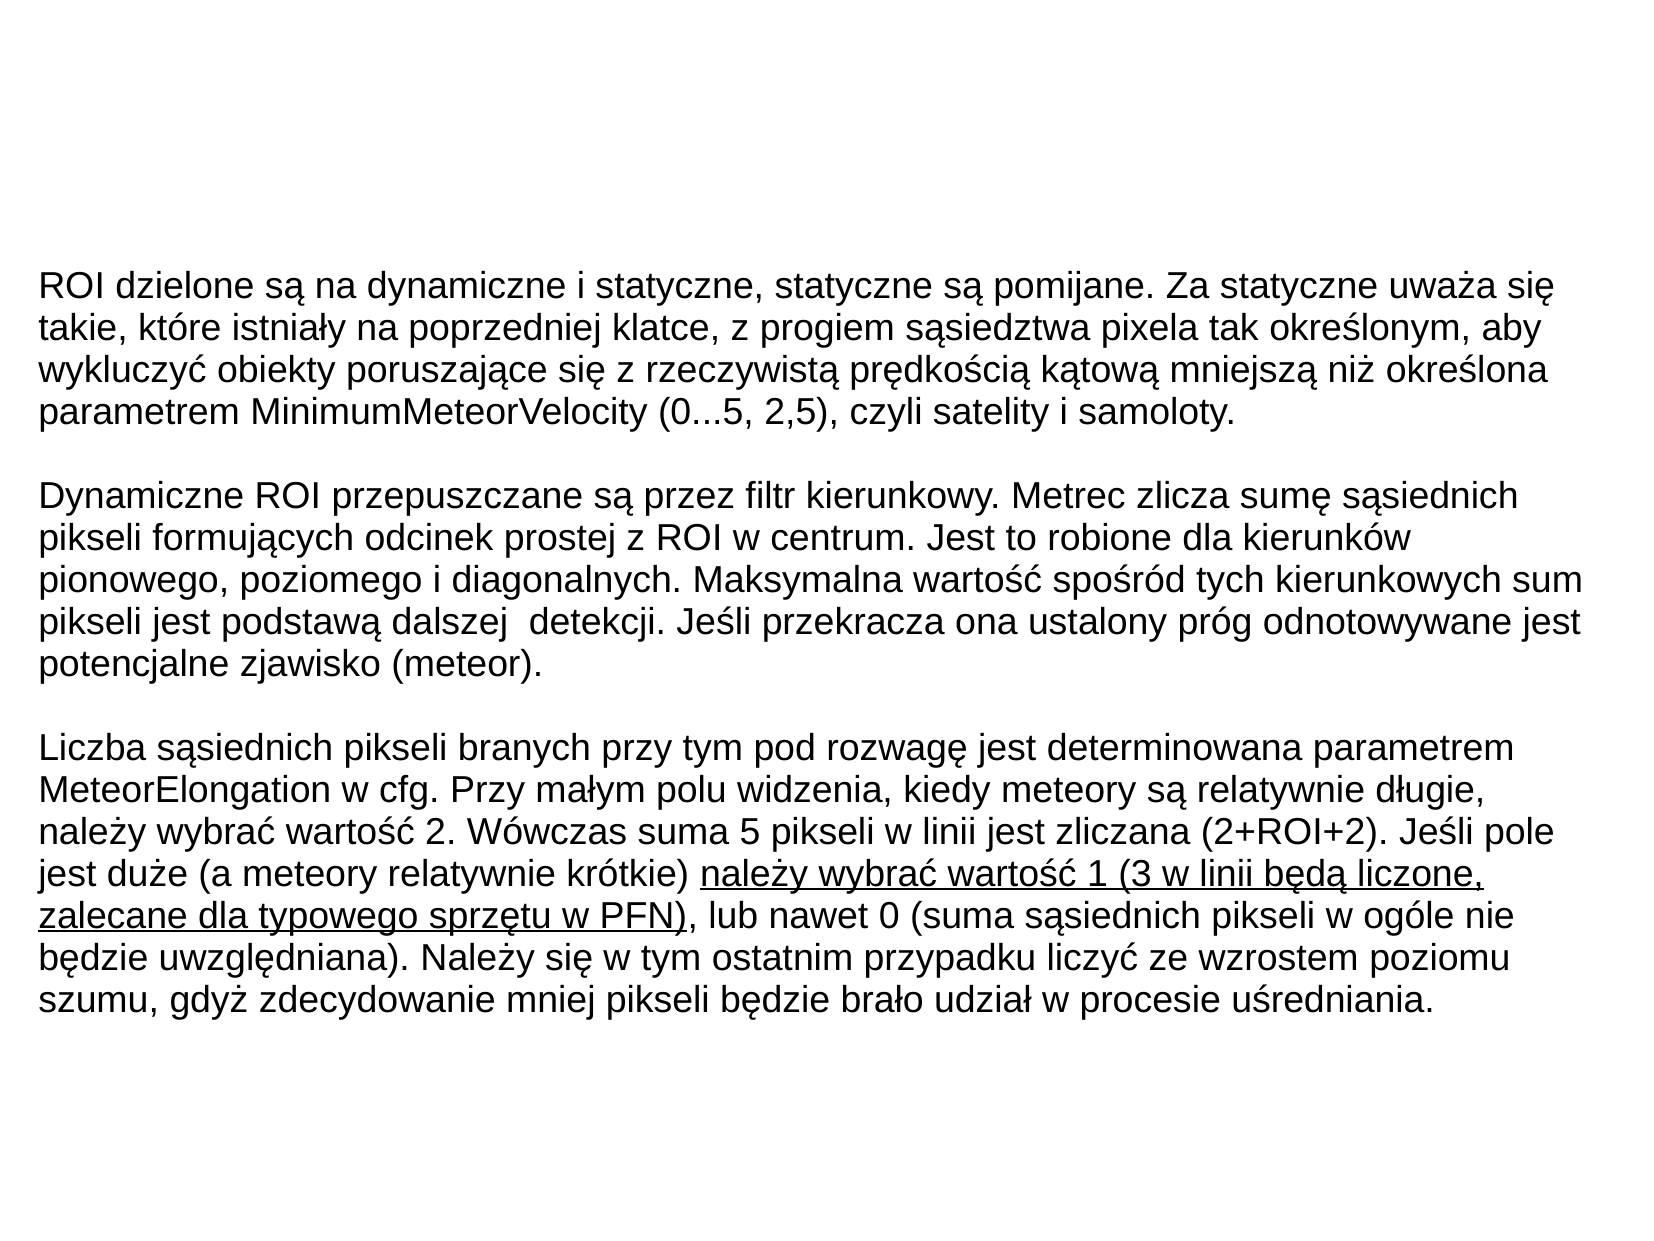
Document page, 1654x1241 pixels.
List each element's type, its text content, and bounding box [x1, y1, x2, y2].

text_box ROI dzielone są na dynamiczne i statyczne, statyczne są pomijane. Za statyczne uważa się takie, które istniały na poprzedniej klatce, z progiem sąsiedztwa pixela tak określonym, aby wykluczyć obiekty poruszające się z rzeczywistą prędkością kątową mniejszą niż określona parametrem MinimumMeteorVelocity (0...5, 2,5), czyli satelity i samoloty. Dynamiczne ROI przepuszczane są przez filtr kierunkowy. Metrec zlicza sumę sąsiednich pikseli formujących odcinek prostej z ROI w centrum. Jest to robione dla kierunków pionowego, poziomego i diagonalnych. Maksymalna wartość spośród tych kierunkowych sum pikseli jest podstawą dalszej detekcji. Jeśli przekracza ona ustalony próg odnotowywane jest potencjalne zjawisko (meteor). Liczba sąsiednich pikseli branych przy tym pod rozwagę jest determinowana parametrem MeteorElongation w cfg. Przy małym polu widzenia, kiedy meteory są relatywnie długie, należy wybrać wartość 2. Wówczas suma 5 pikseli w linii jest zliczana (2+ROI+2). Jeśli pole jest duże (a meteory relatywnie krótkie) należy wybrać wartość 1 (3 w linii będą liczone, zalecane dla typowego sprzętu w PFN), lub nawet 0 (suma sąsiednich pikseli w ogóle nie będzie uwzględniana). Należy się w tym ostatnim przypadku liczyć ze wzrostem poziomu szumu, gdyż zdecydowanie mniej pikseli będzie brało udział w procesie uśredniania. [23, 256, 1607, 1029]
